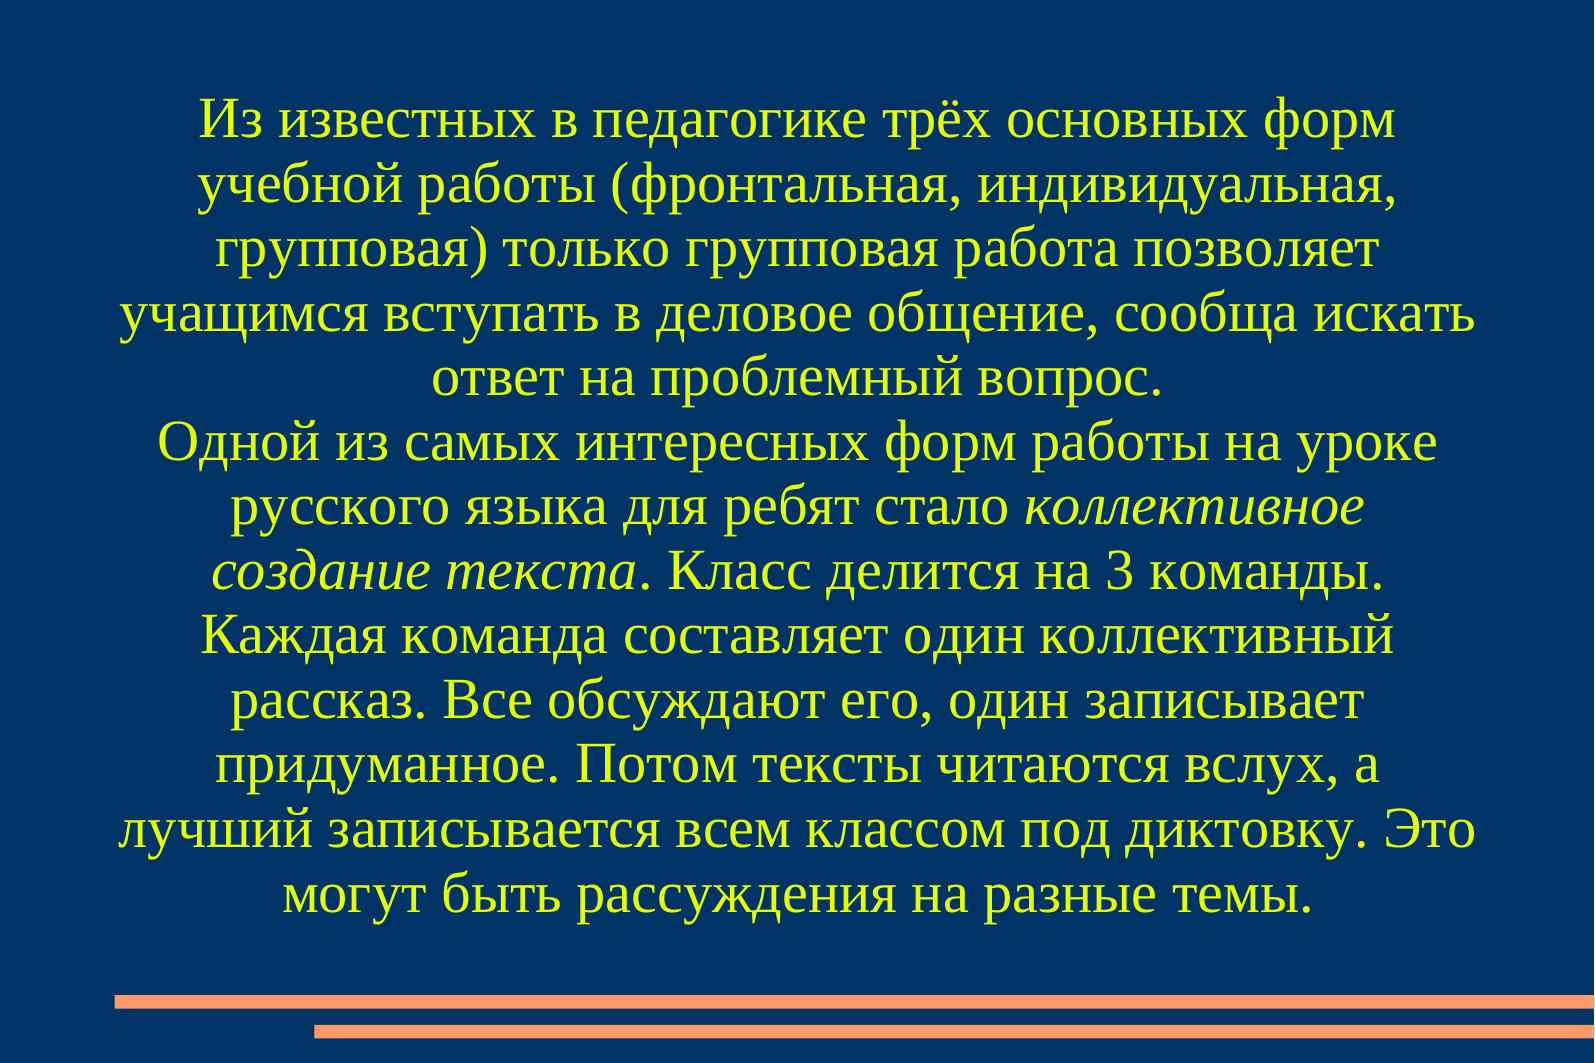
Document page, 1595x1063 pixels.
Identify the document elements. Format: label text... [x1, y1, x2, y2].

subtitle Из известных в педагогике трёх основных форм учебной работы (фронтальная, индивидуальная, групповая) только групповая работа позволяет учащимся вступать в деловое общение, сообща искать ответ на проблемный вопрос. Одной из самых интересных форм работы на уроке русского языка для ребят стало коллективное создание текста. Класс делится на 3 команды. Каждая команда составляет один коллективный рассказ. Все обсуждают его, один записывает придуманное. Потом тексты читаются вслух, а лучший записывается всем классом под диктовку. Это могут быть рассуждения на разные темы. [117, 39, 1479, 971]
